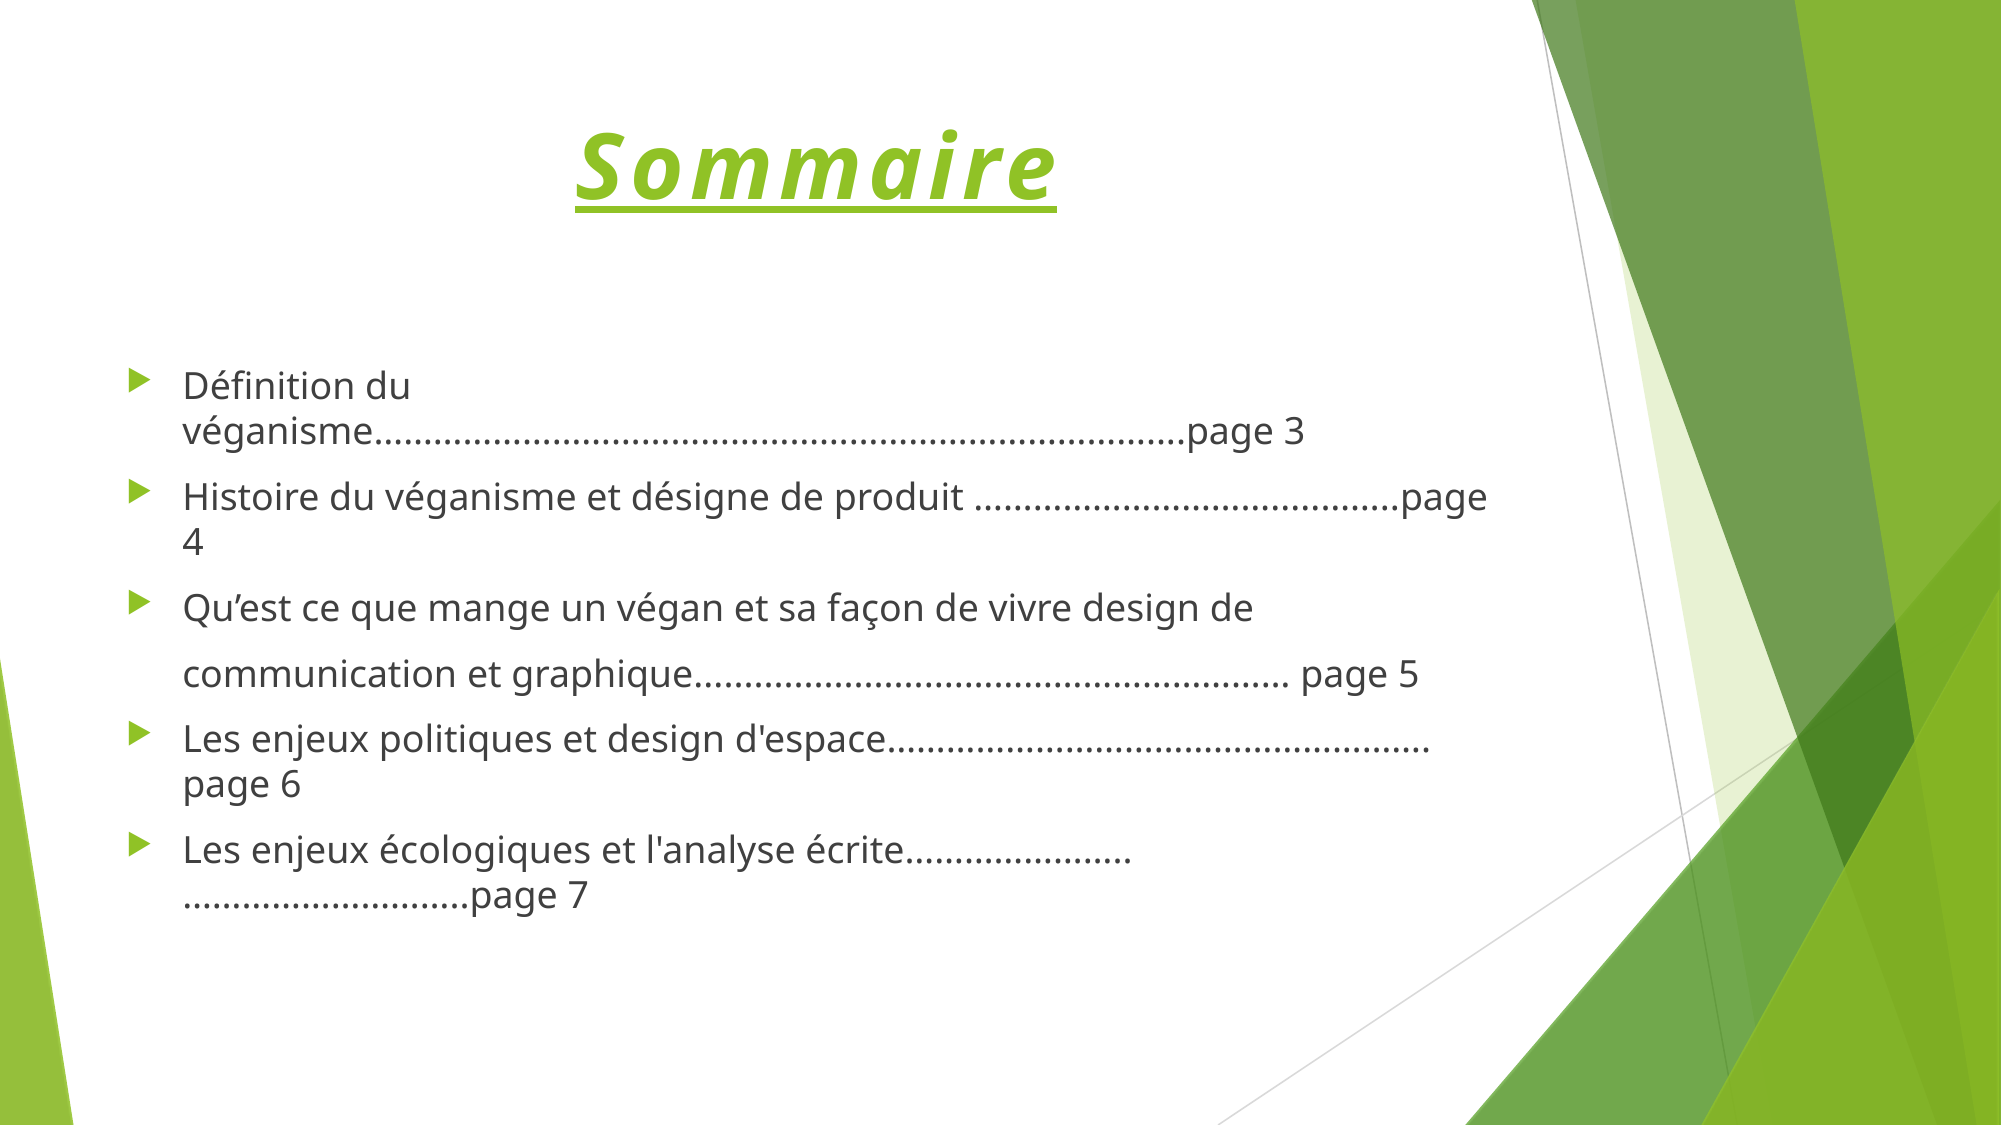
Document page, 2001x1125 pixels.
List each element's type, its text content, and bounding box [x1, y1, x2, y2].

list Définition du véganisme……………………………………………………………………....page 3 Histoire du véganisme et désigne de produit ………………………….....……..page 4 Qu’est ce que mange un végan et sa façon de vivre design de communication et graphique...........................…………………………… page 5 Les enjeux politiques et design d'espace………………………………………………. page 6 Les enjeux écologiques et l'analyse écrite…………………..………………………..page 7 [111, 354, 1522, 992]
title Sommaire [111, 99, 1522, 317]
